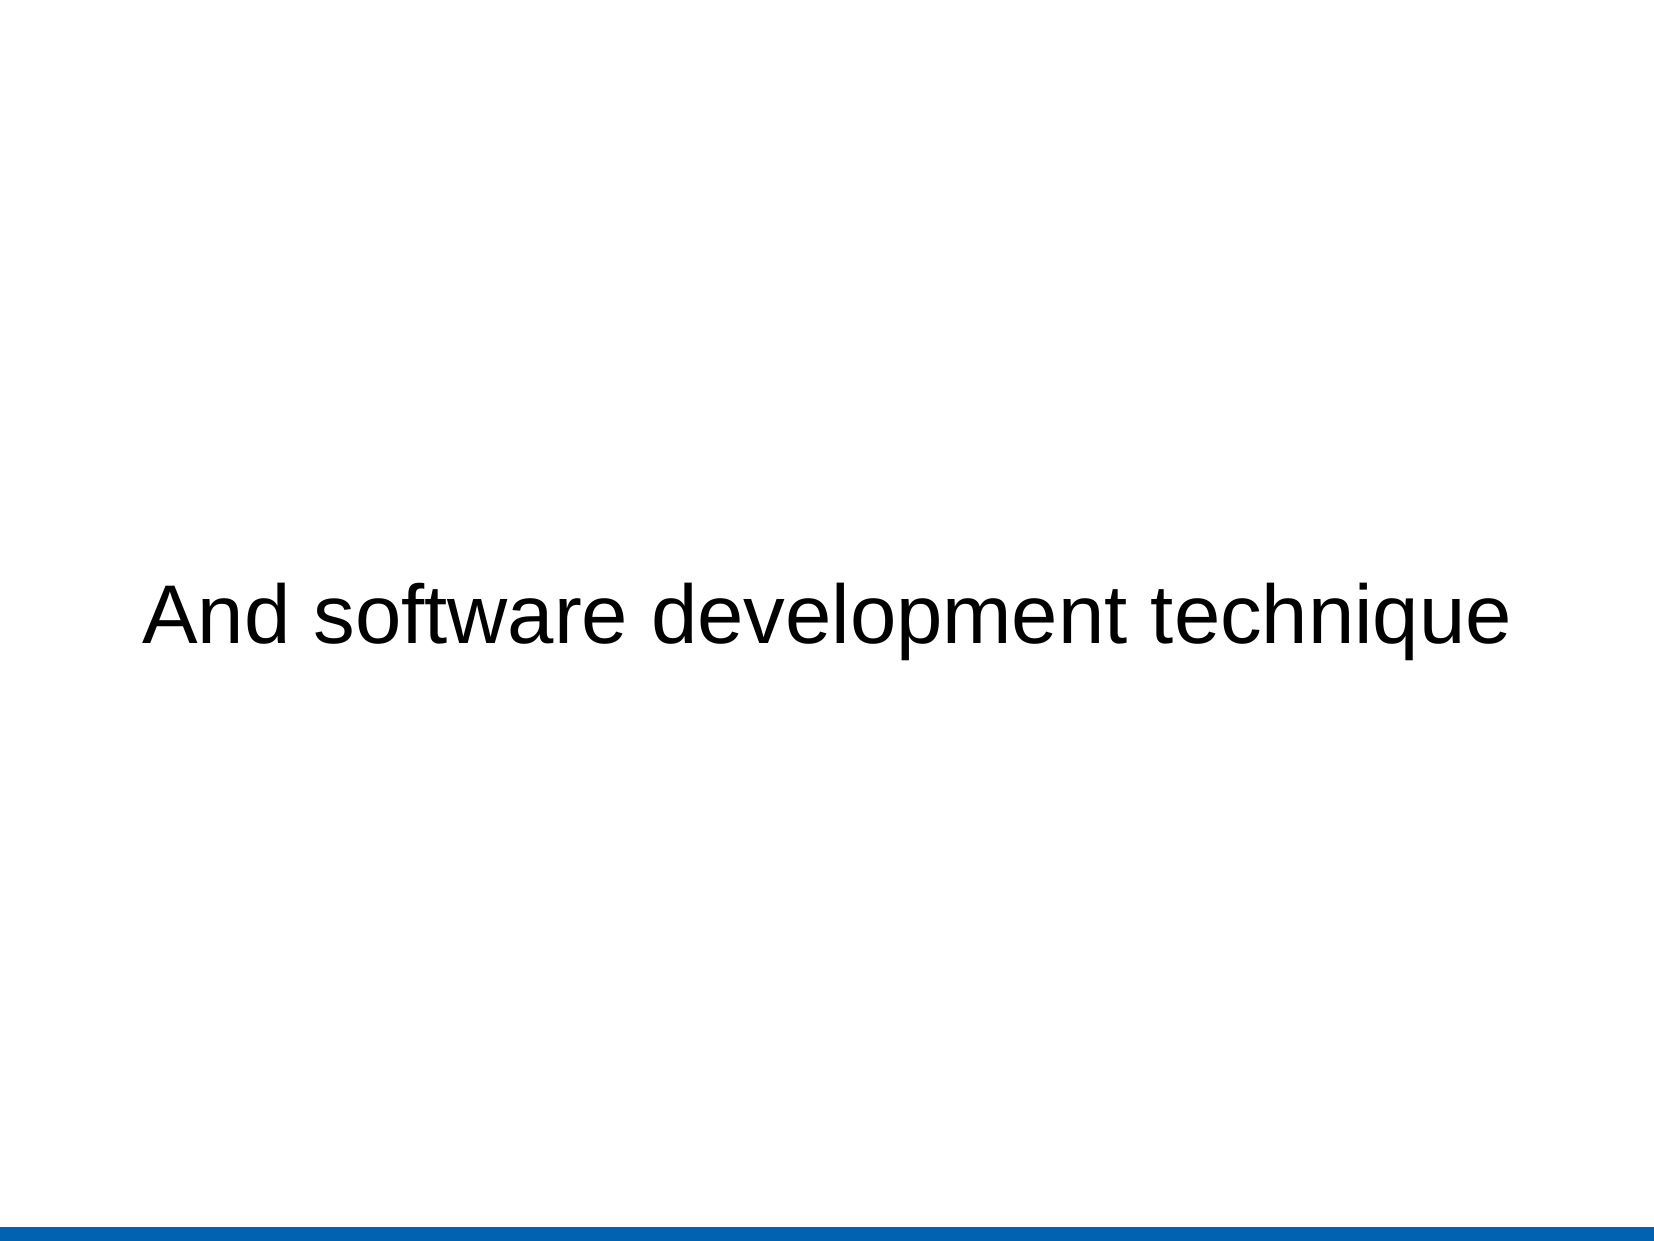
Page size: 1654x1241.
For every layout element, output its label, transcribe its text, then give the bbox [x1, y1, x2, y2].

subtitle And software development technique [121, 110, 1534, 1119]
